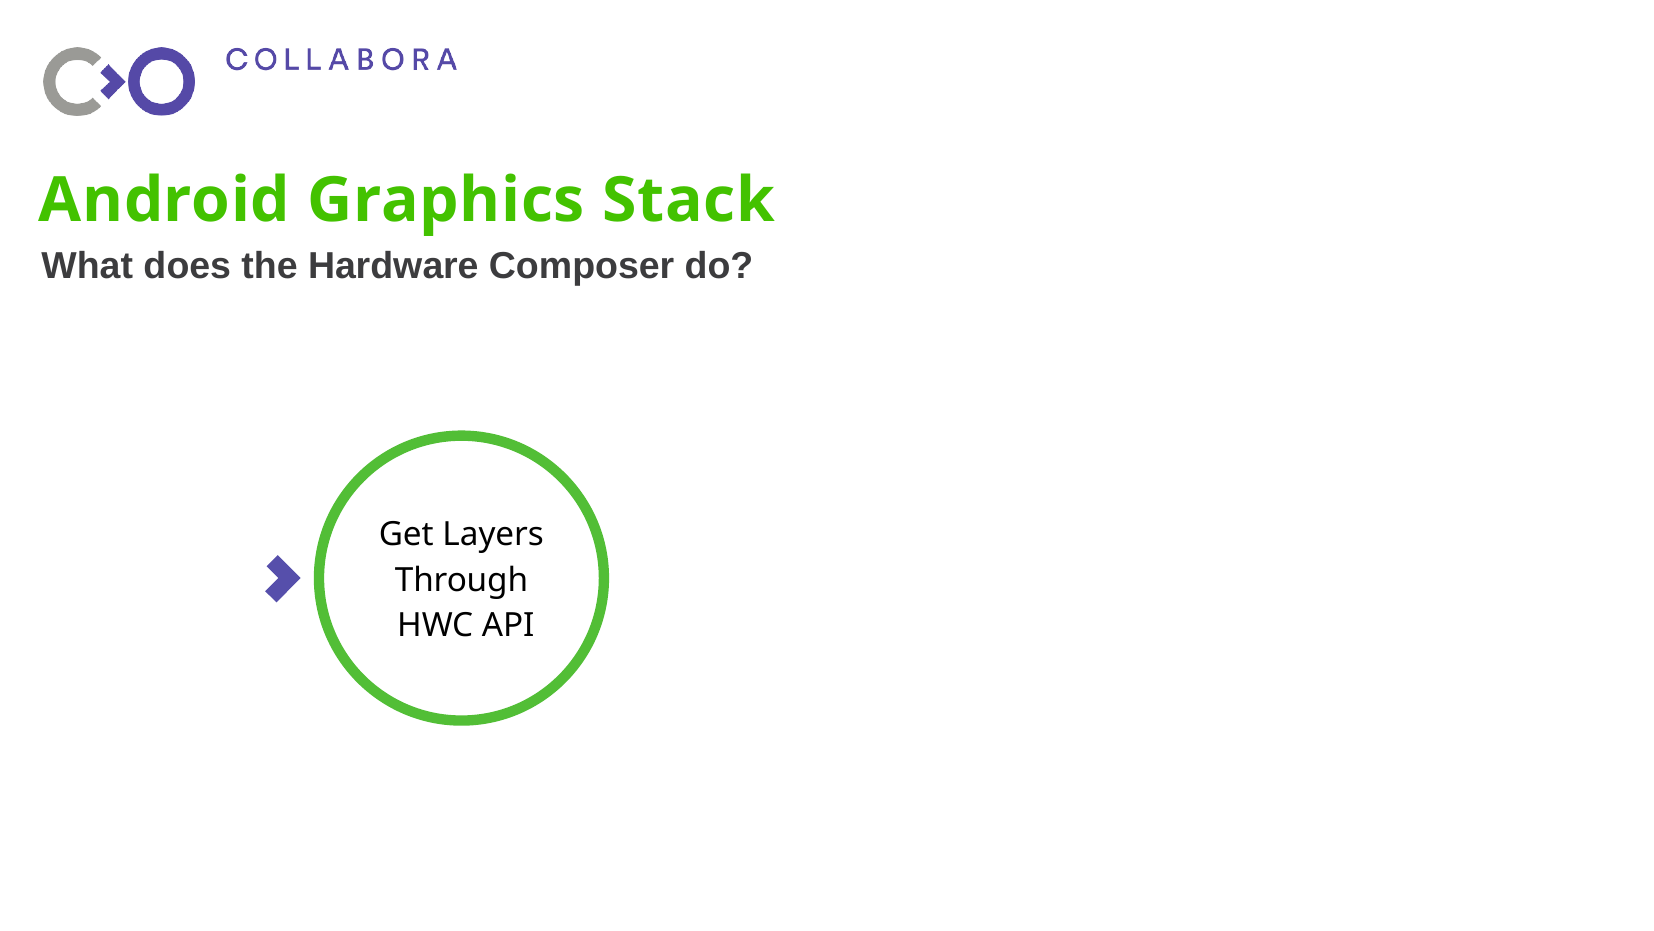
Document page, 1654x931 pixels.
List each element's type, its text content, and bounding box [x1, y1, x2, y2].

text_box [265, 555, 301, 603]
picture [43, 47, 457, 116]
title Android Graphics Stack [38, 159, 1614, 216]
text_box Get Layers Through HWC API [313, 430, 610, 726]
text_box What does the Hardware Composer do? [41, 240, 1614, 290]
